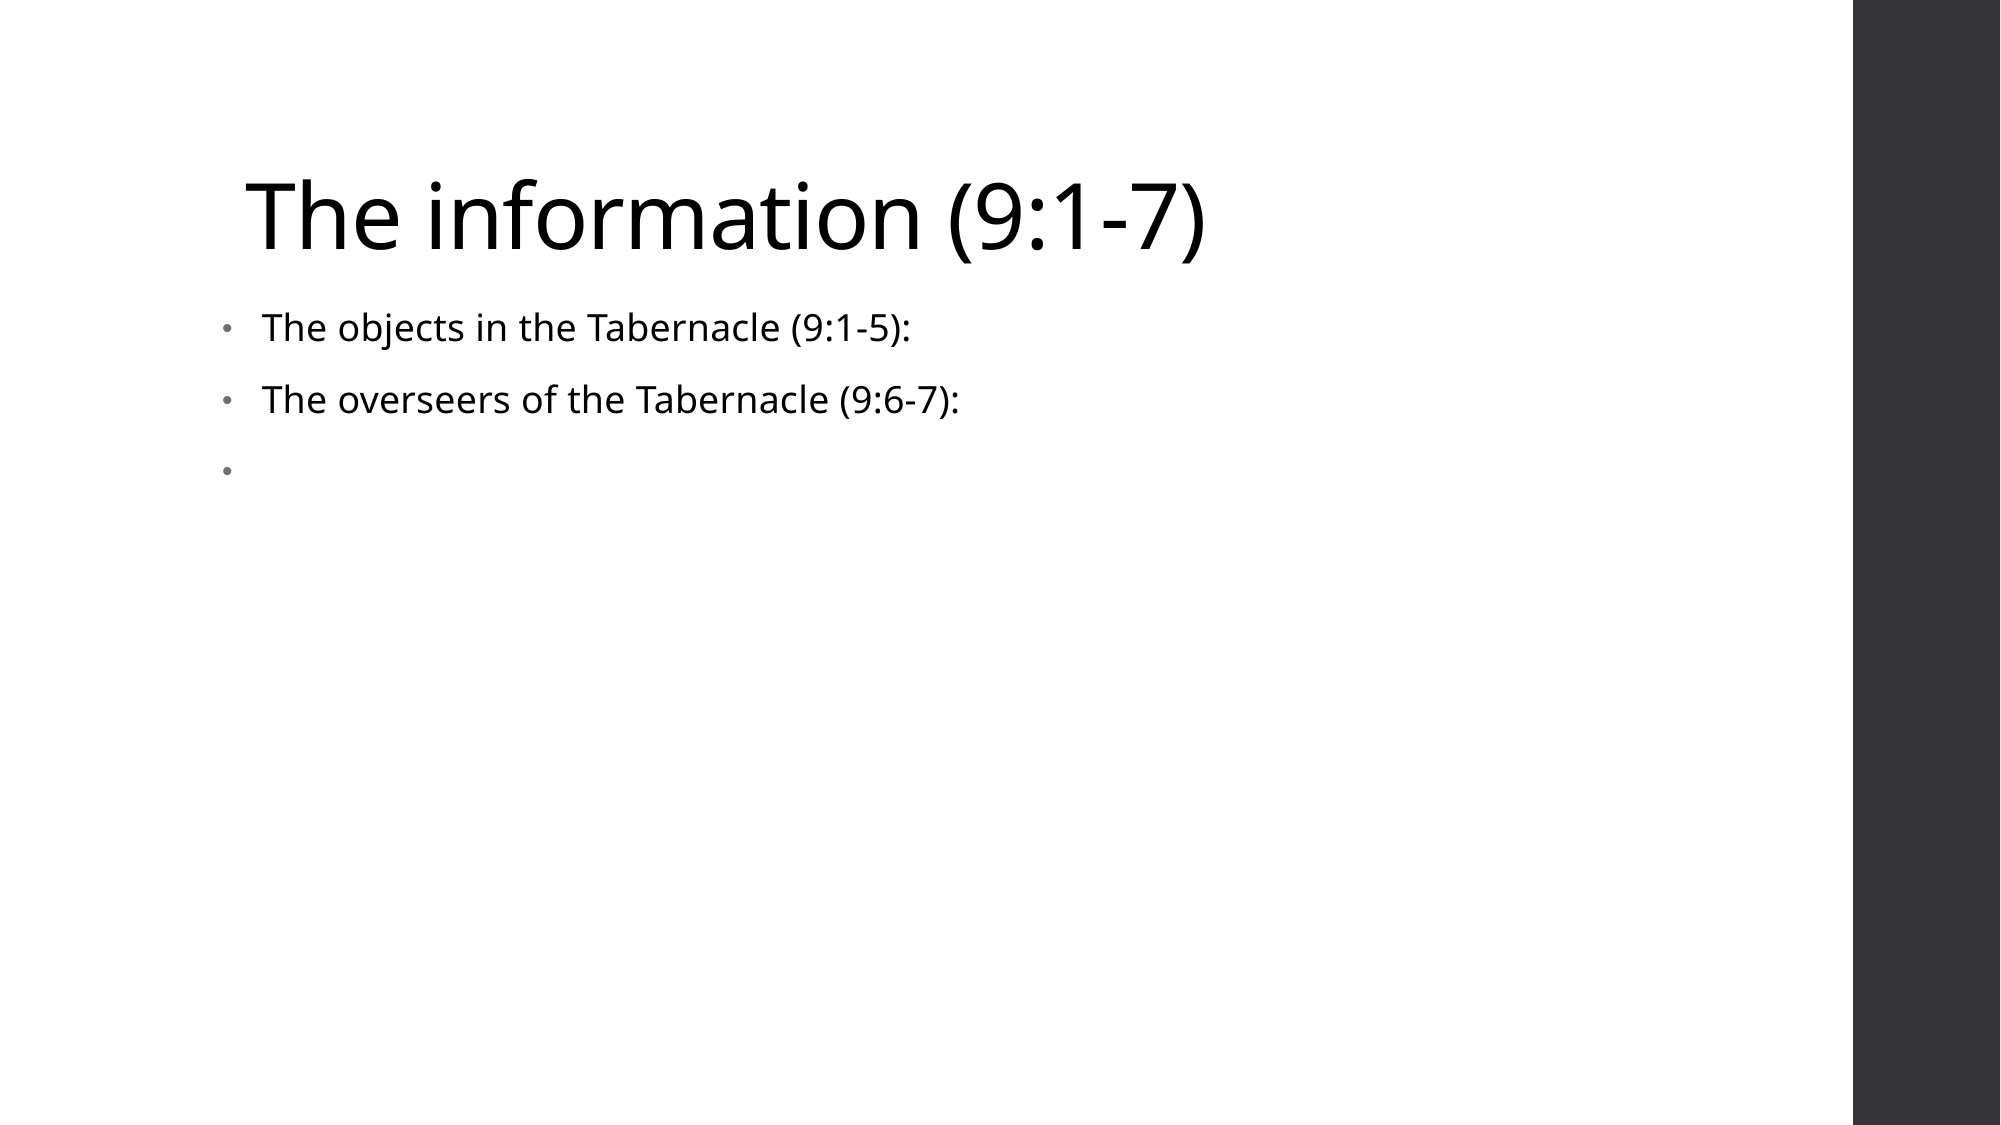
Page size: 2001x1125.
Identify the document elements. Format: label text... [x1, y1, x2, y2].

title The information (9:1-7) [206, 60, 1797, 278]
list The objects in the Tabernacle (9:1-5): The overseers of the Tabernacle (9:6-7): [206, 299, 1617, 1014]
